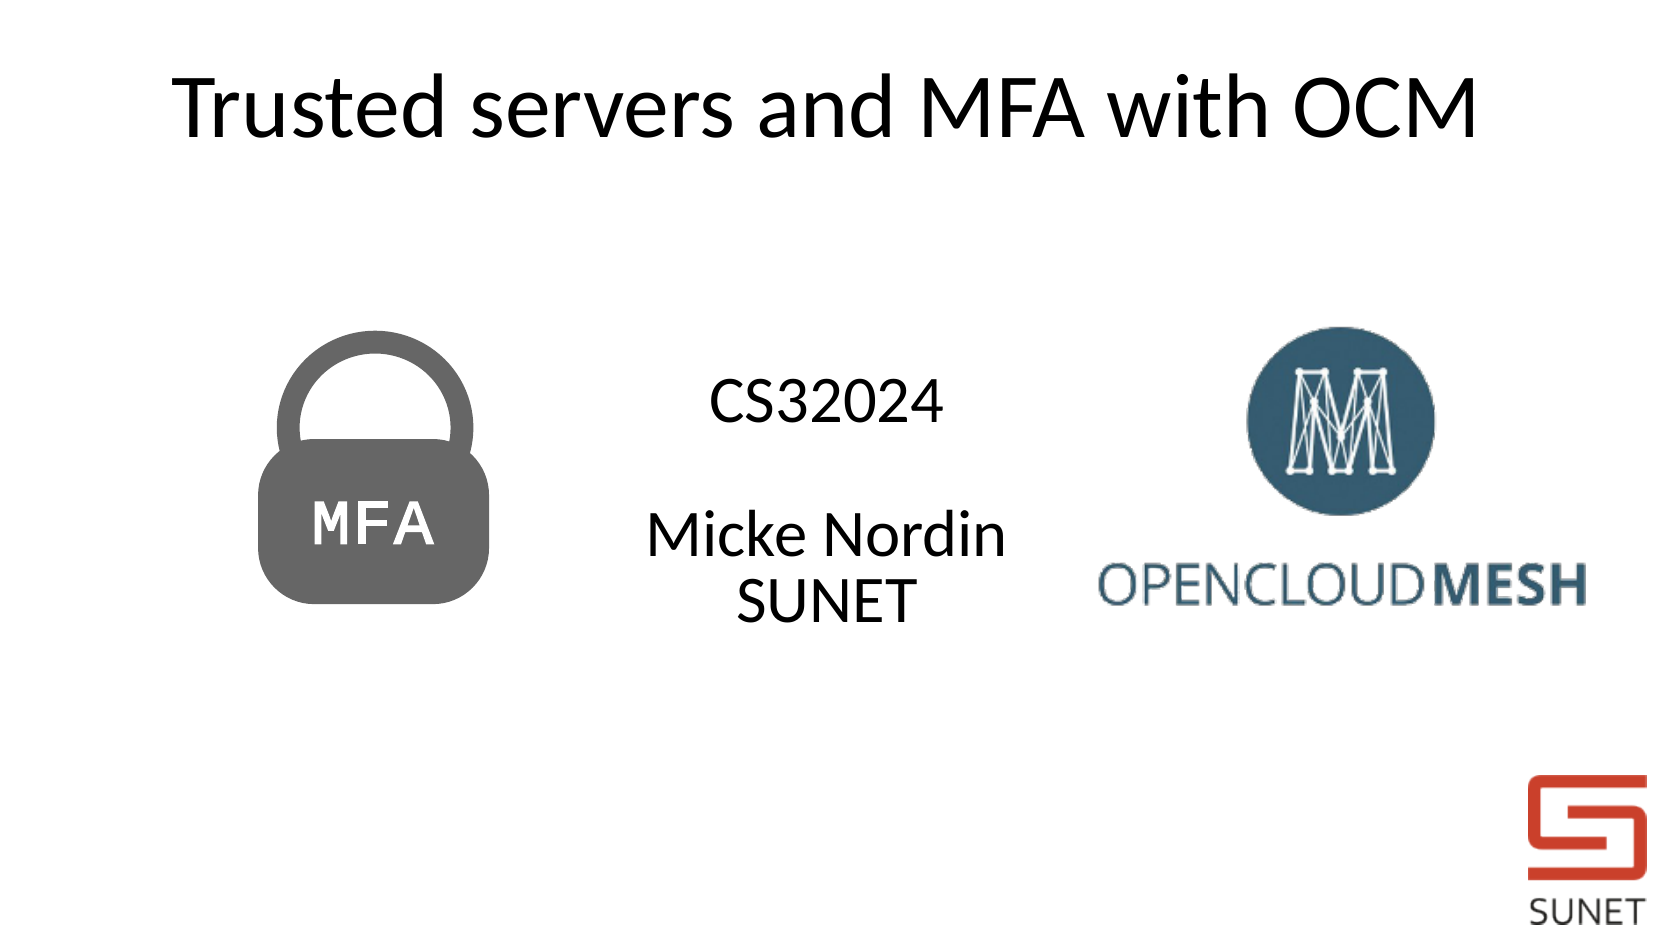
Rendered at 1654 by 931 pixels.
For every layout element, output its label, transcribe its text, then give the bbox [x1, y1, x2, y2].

picture [258, 330, 490, 605]
picture [1080, 317, 1607, 618]
picture [1528, 775, 1647, 925]
subtitle CS32024 Micke Nordin SUNET [82, 236, 1571, 776]
title Trusted servers and MFA with OCM [82, 37, 1571, 193]
